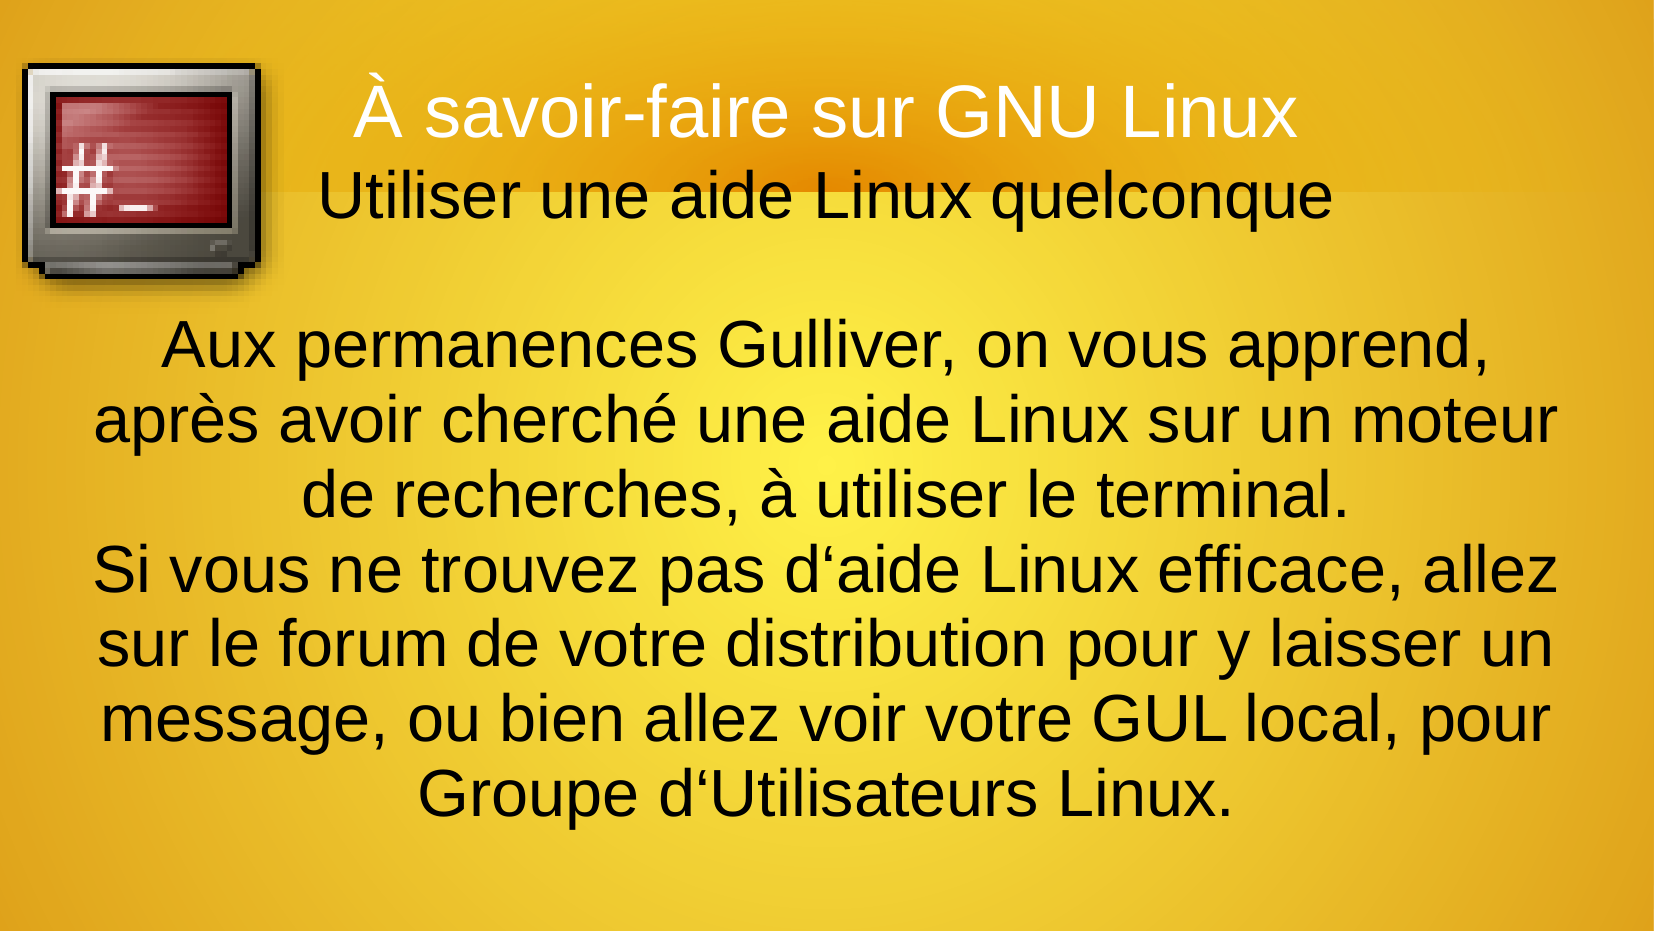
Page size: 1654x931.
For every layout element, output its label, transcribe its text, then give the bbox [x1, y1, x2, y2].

subtitle Utiliser une aide Linux quelconque Aux permanences Gulliver, on vous apprend, après avoir cherché une aide Linux sur un moteur de recherches, à utiliser le terminal. Si vous ne trouvez pas d‘aide Linux efficace, allez sur le forum de votre distribution pour y laisser un message, ou bien allez voir votre GUL local, pour Groupe d‘Utilisateurs Linux. [82, 157, 1571, 831]
picture [11, 41, 284, 314]
title À savoir-faire sur GNU Linux [82, 35, 1571, 157]
